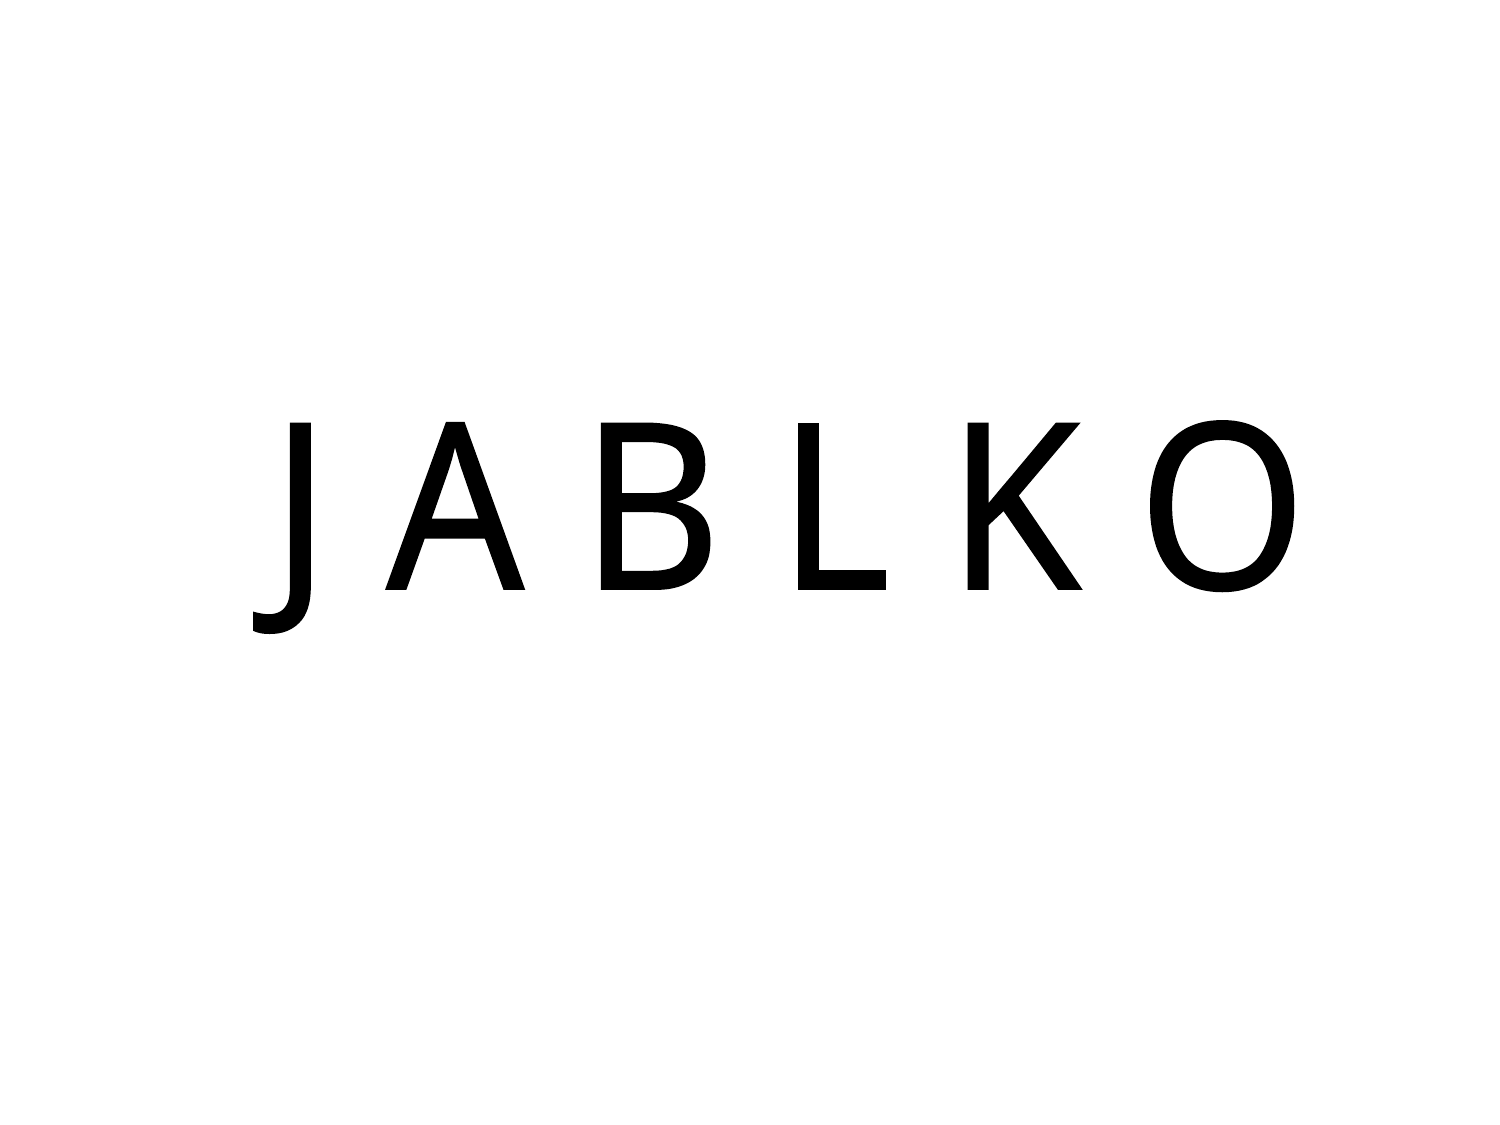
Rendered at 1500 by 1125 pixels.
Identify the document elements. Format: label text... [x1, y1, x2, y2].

text_box J A B L K O [601, 423, 710, 590]
text_box J A B L K O [386, 422, 525, 590]
text_box J A B L K O [798, 423, 886, 590]
text_box J A B L K O [968, 423, 1082, 590]
text_box J A B L K O [253, 423, 311, 634]
text_box J A B L K O [1150, 420, 1294, 592]
